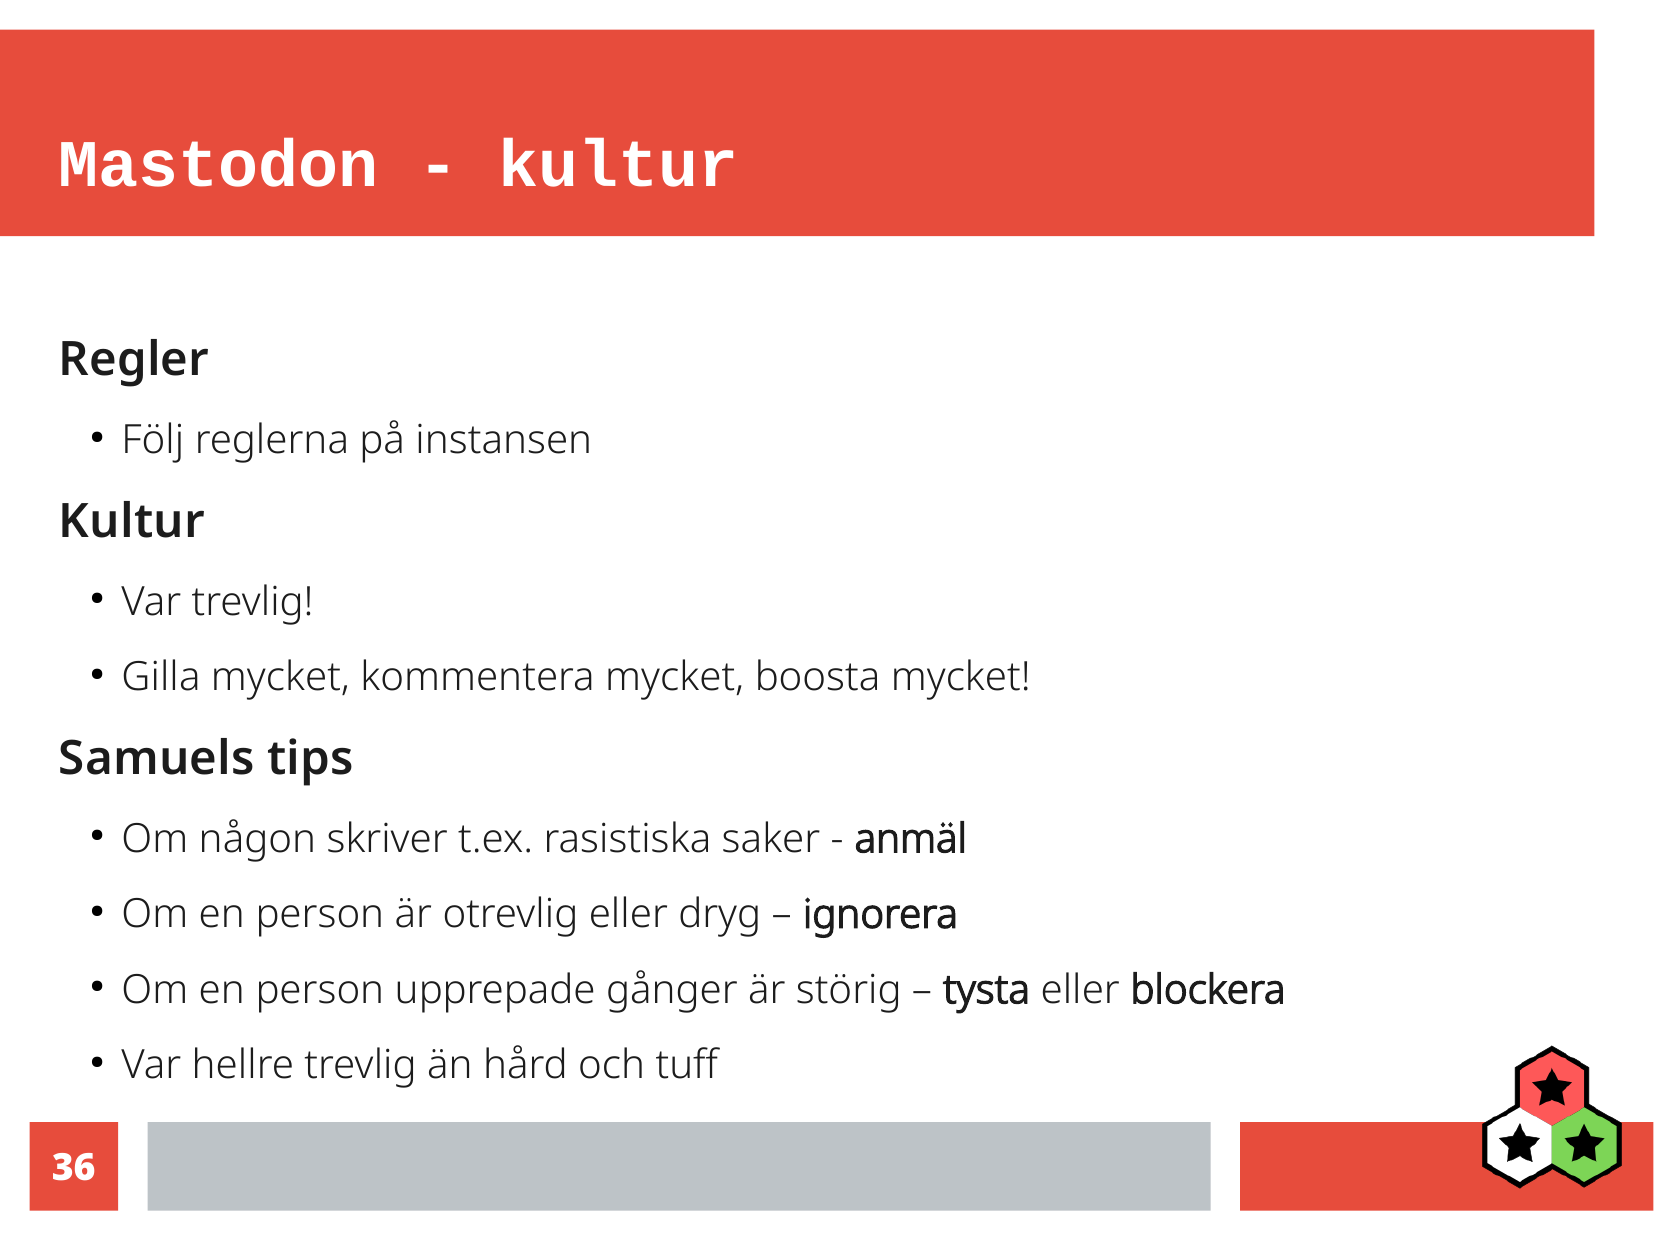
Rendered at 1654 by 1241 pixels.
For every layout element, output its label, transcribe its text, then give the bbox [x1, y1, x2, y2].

picture [1463, 1028, 1640, 1205]
title Mastodon - kultur [59, 59, 1595, 207]
list Regler Följ reglerna på instansen Kultur Var trevlig! Gilla mycket, kommentera mycket, boosta mycket! Samuels tips Om någon skriver t.ex. rasistiska saker - anmäl Om en person är otrevlig eller dryg – ignorera Om en person upprepade gånger är störig – tysta eller blockera Var hellre trevlig än hård och tuff [59, 324, 1565, 1093]
